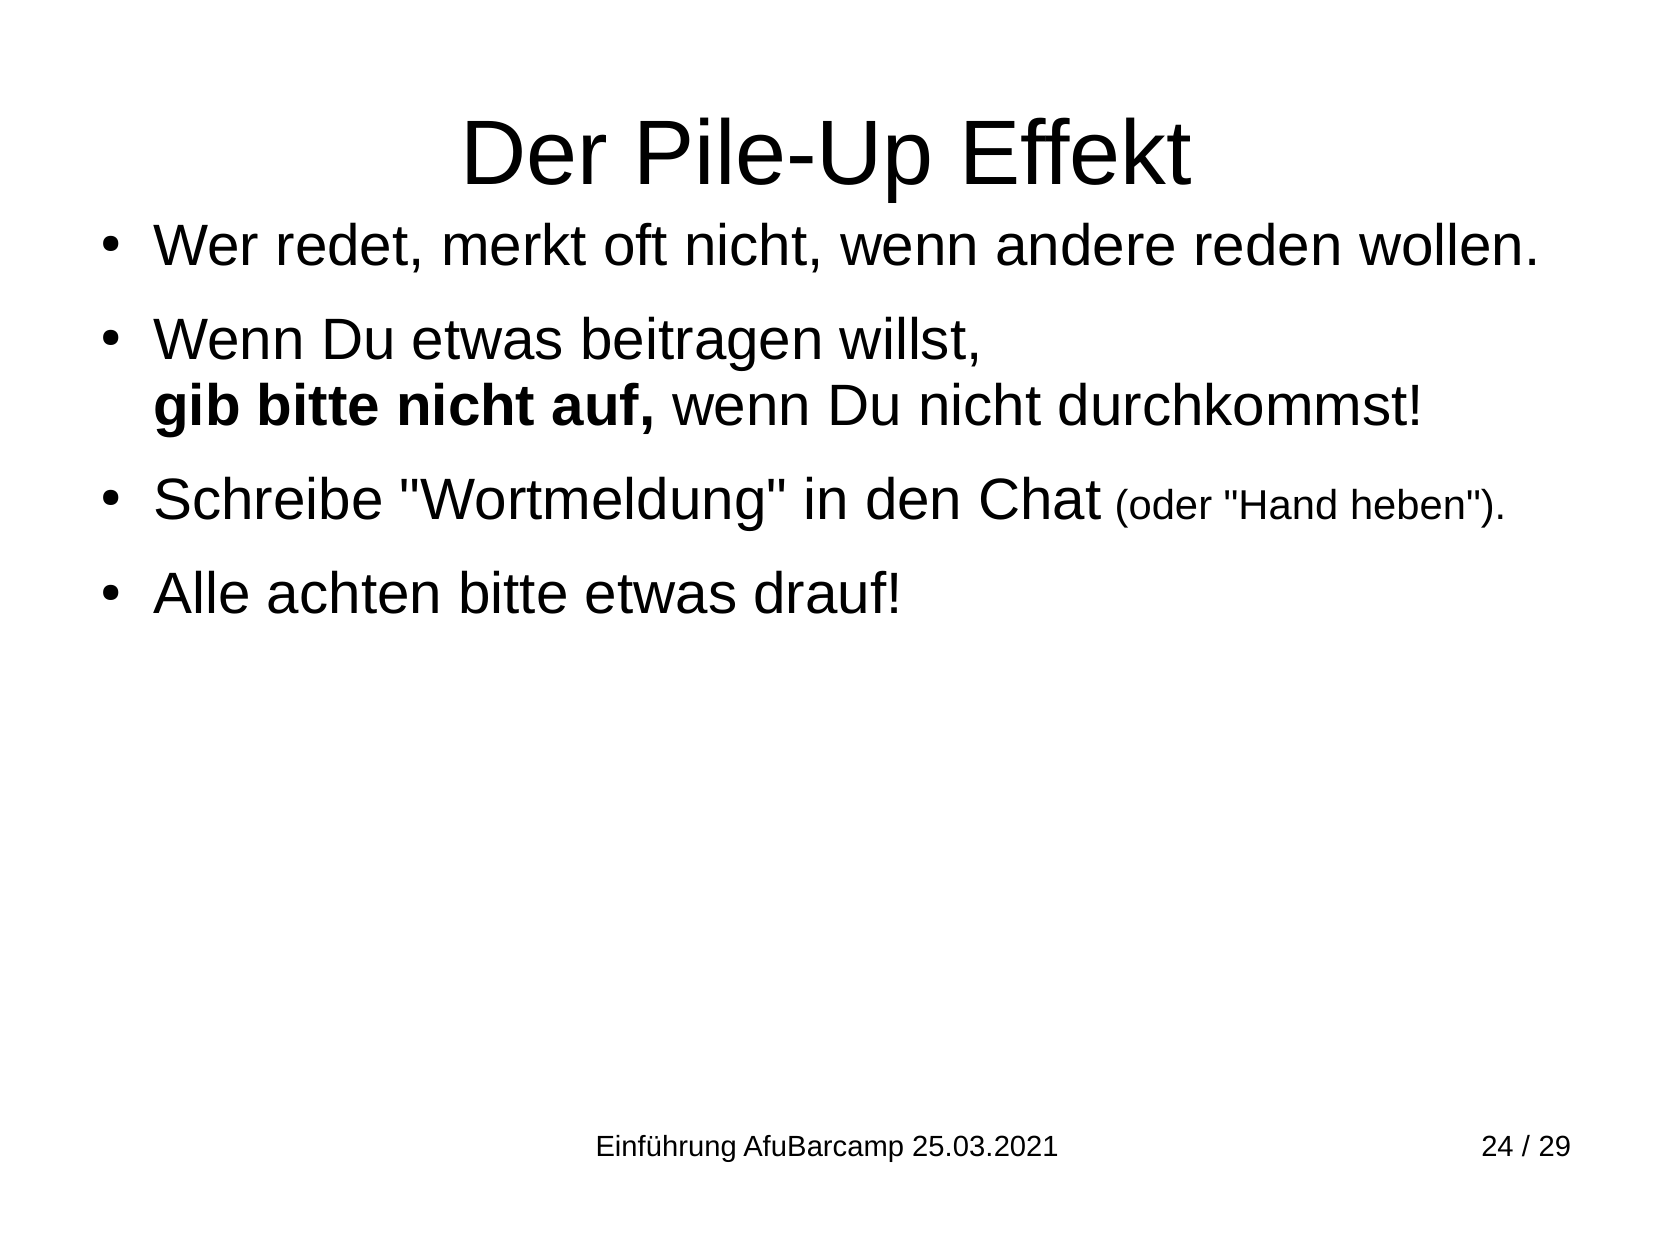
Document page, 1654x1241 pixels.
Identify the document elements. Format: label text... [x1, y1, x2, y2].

list Wer redet, merkt oft nicht, wenn andere reden wollen. Wenn Du etwas beitragen willst, gib bitte nicht auf, wenn Du nicht durchkommst! Schreibe "Wortmeldung" in den Chat (oder "Hand heben"). Alle achten bitte etwas drauf! [82, 212, 1571, 932]
title Der Pile-Up Effekt [82, 49, 1571, 212]
